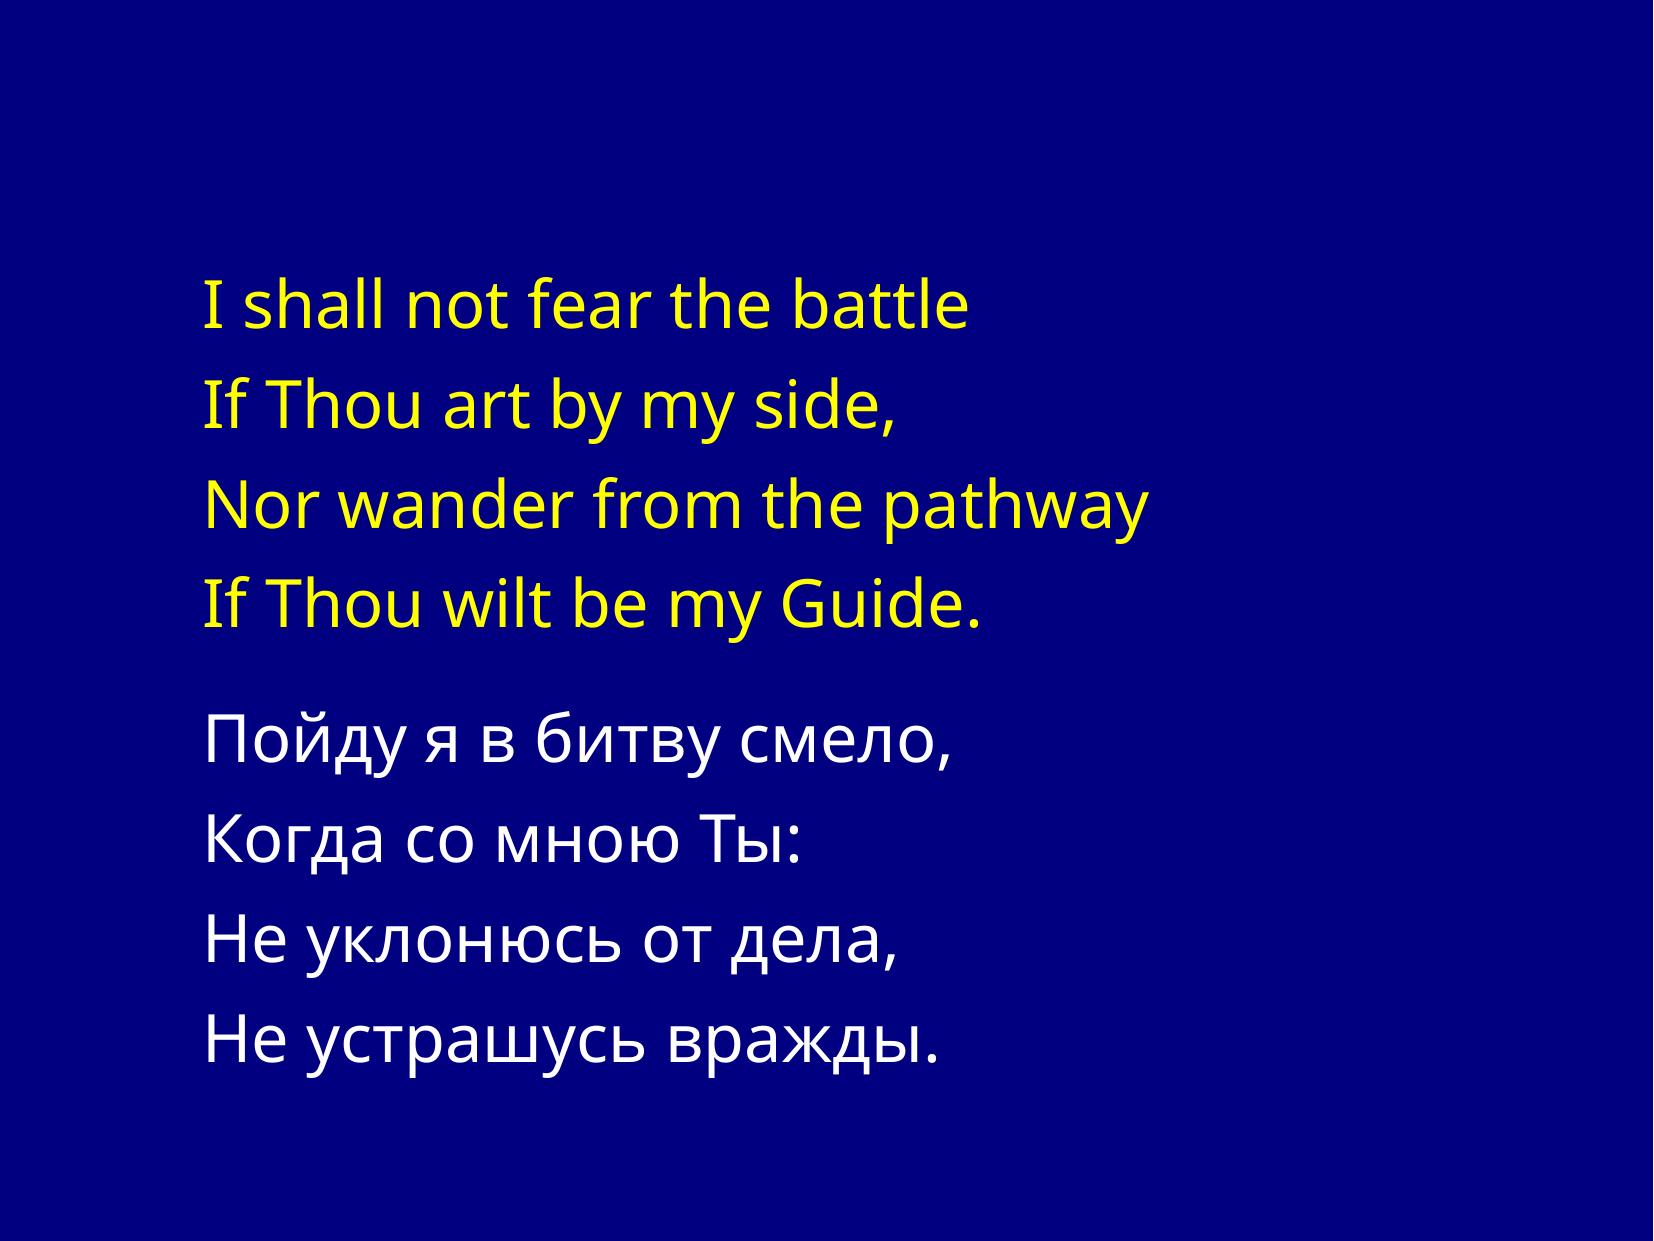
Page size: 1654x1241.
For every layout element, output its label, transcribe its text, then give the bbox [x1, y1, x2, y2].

text_box Пойду я в битву смело, Когда со мною Ты: Не уклонюсь от дела, Не устрашусь вражды. [75, 675, 1576, 1163]
text_box I shall not fear the battle If Thou art by my side, Nor wander from the pathway If Thou wilt be my Guide. [75, 150, 1576, 638]
